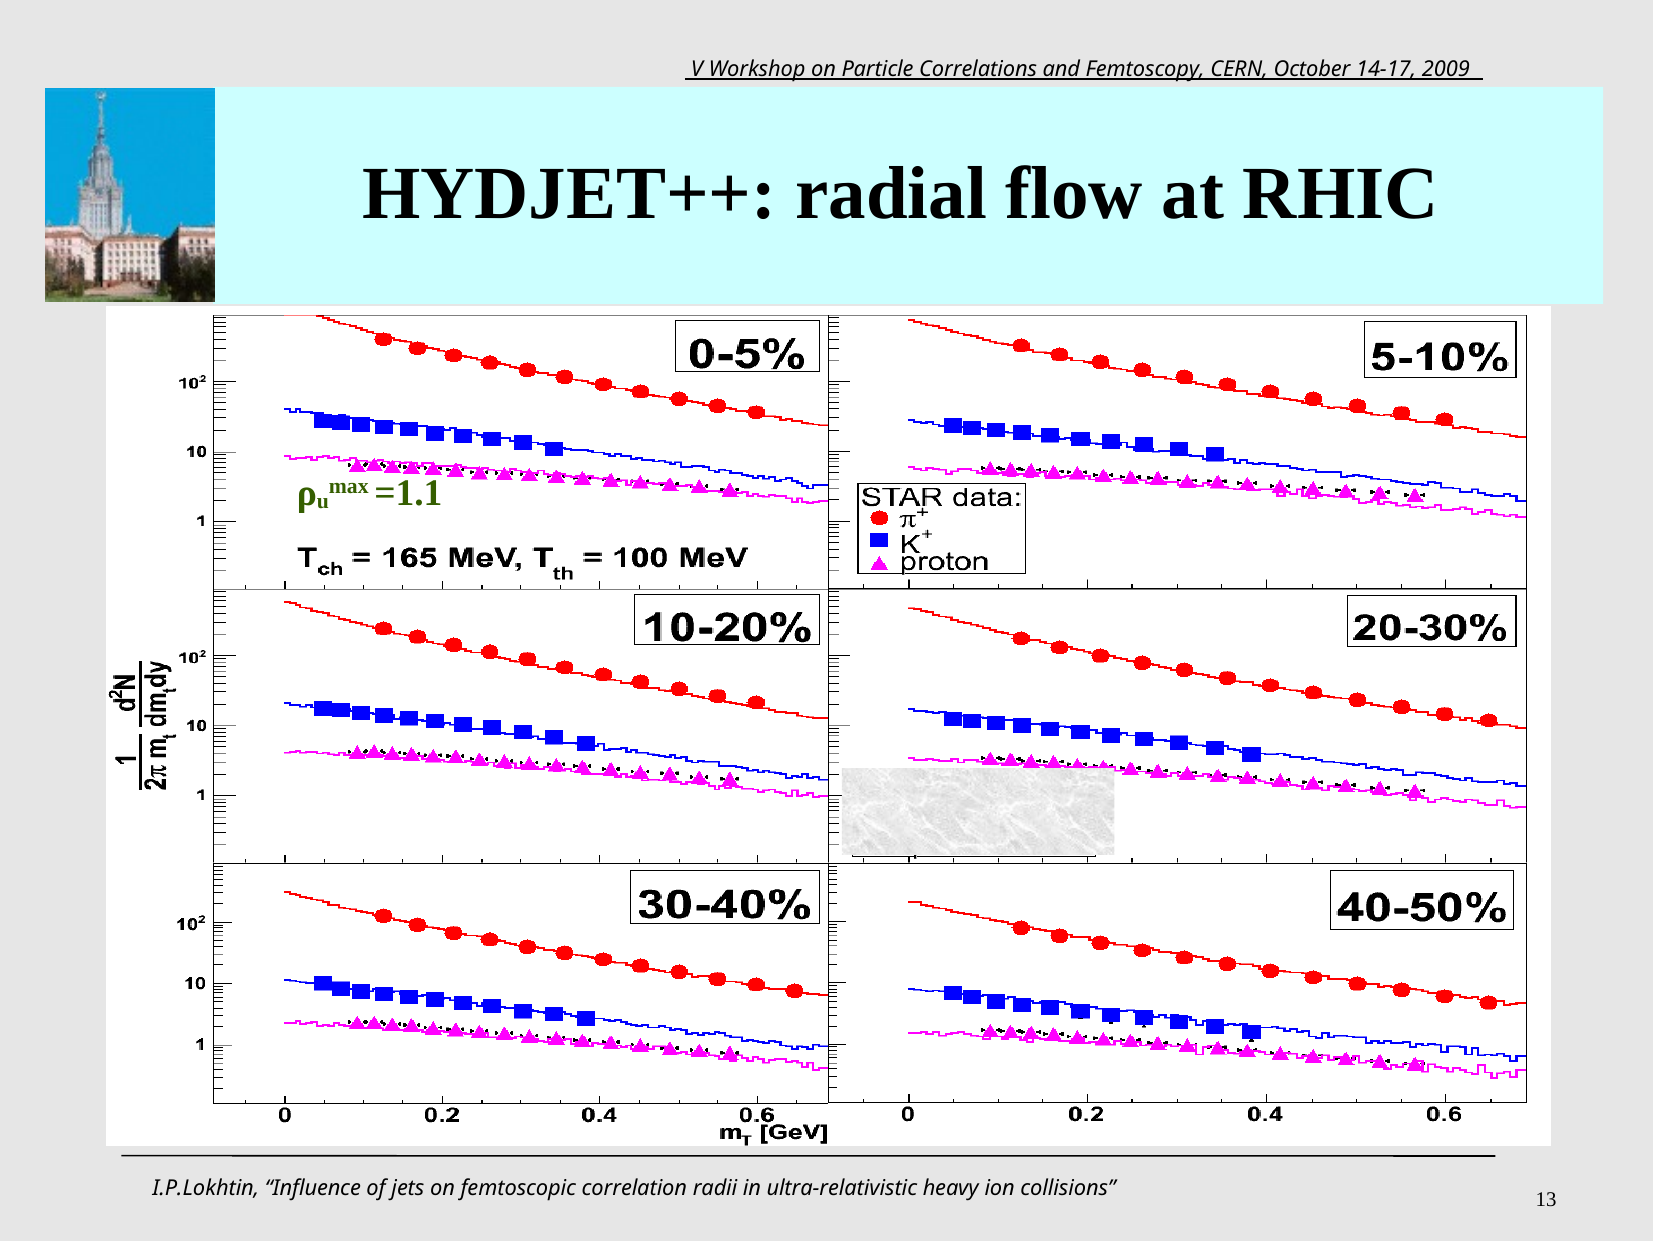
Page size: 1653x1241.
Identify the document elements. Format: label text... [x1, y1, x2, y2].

picture [45, 90, 215, 302]
title HYDJET++: radial flow at RHIC [218, 73, 1622, 296]
text_box ρumax =1.1 [287, 479, 588, 559]
picture [106, 306, 1551, 1146]
text_box [841, 768, 1115, 855]
